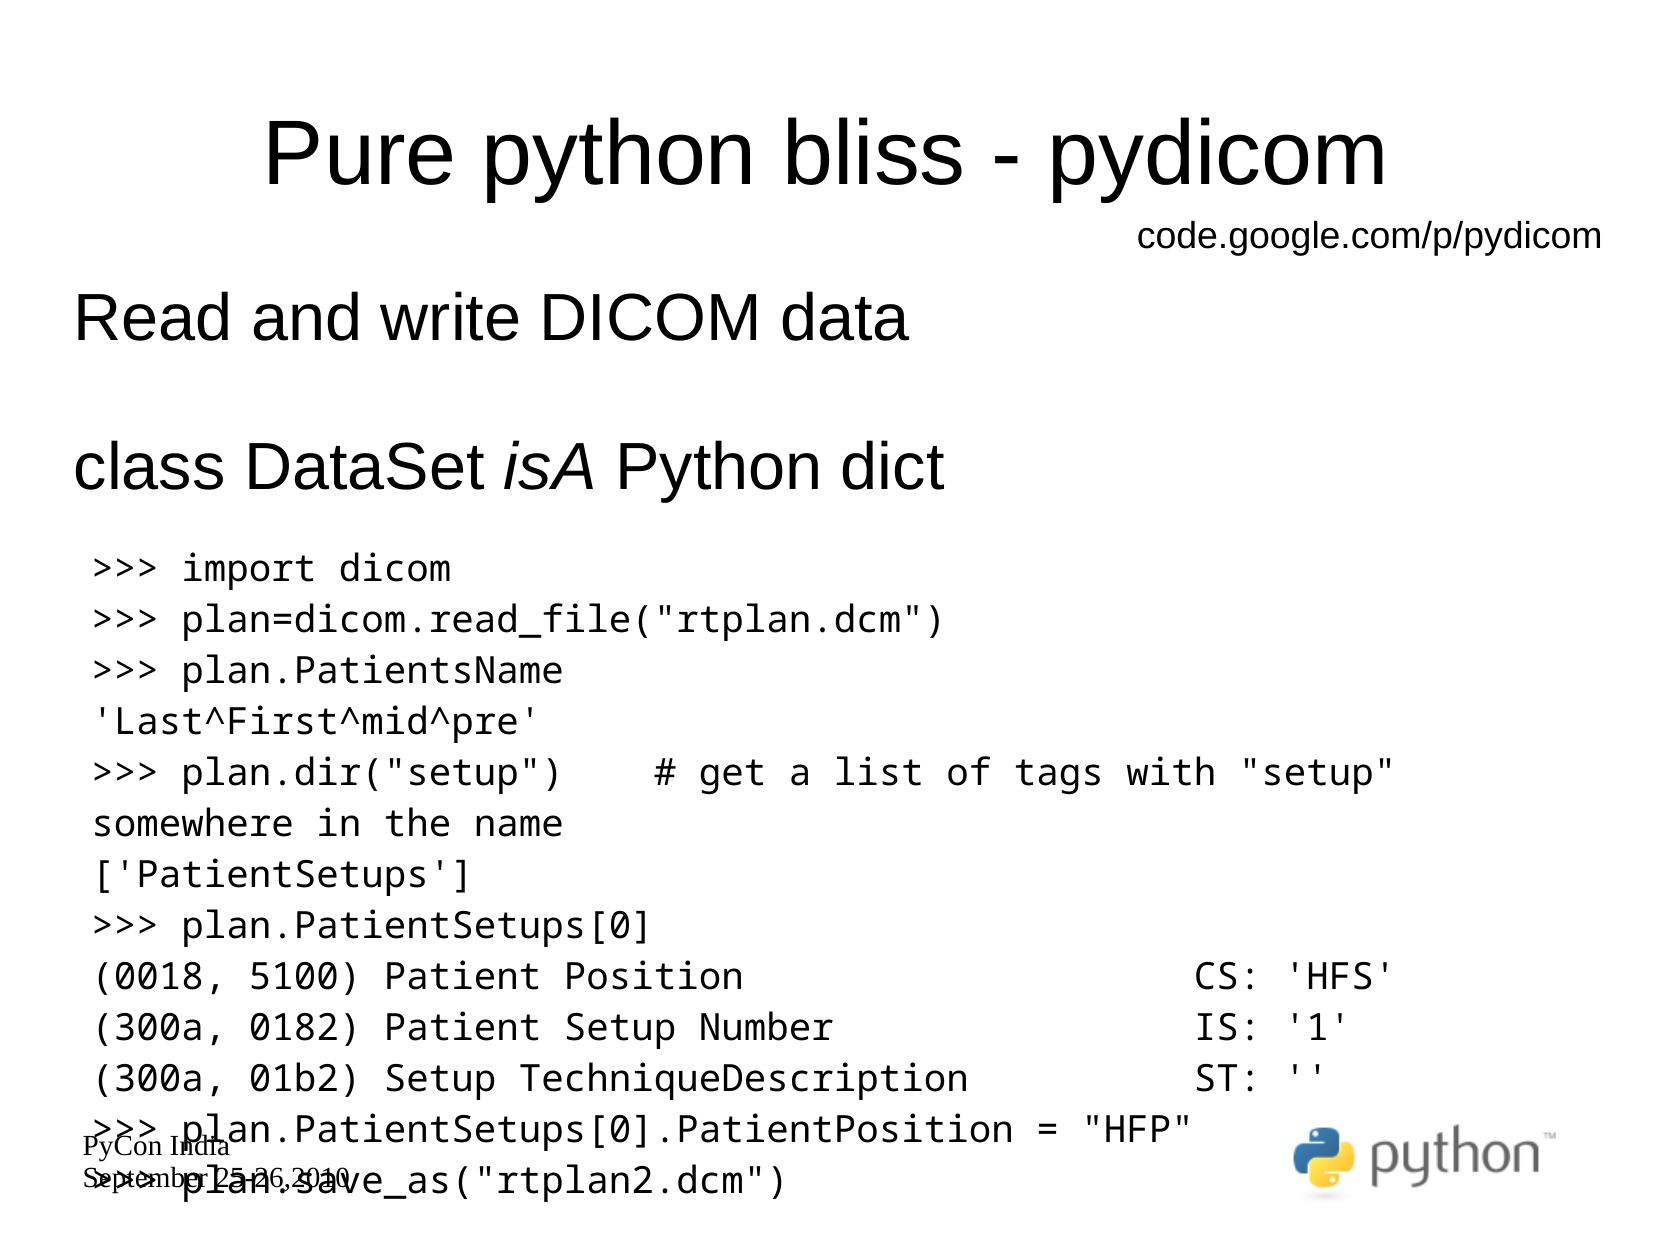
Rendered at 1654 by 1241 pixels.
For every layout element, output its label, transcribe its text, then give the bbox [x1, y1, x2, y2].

picture [1250, 1109, 1581, 1221]
text_box Read and write DICOM data class DataSet isA Python dict [59, 272, 1625, 512]
title Pure python bliss - pydicom [82, 56, 1571, 250]
text_box code.google.com/p/pydicom [1122, 206, 1625, 264]
text_box >>> import dicom >>> plan=dicom.read_file("rtplan.dcm") >>> plan.PatientsName 'Last^First^mid^pre' >>> plan.dir("setup") # get a list of tags with "setup" somewhere in the name ['PatientSetups'] >>> plan.PatientSetups[0] (0018, 5100) Patient Position CS: 'HFS' (300a, 0182) Patient Setup Number IS: '1' (300a, 01b2) Setup TechniqueDescription ST: '' >>> plan.PatientSetups[0].PatientPosition = "HFP" >>> plan.save_as("rtplan2.dcm") [76, 512, 1524, 1115]
